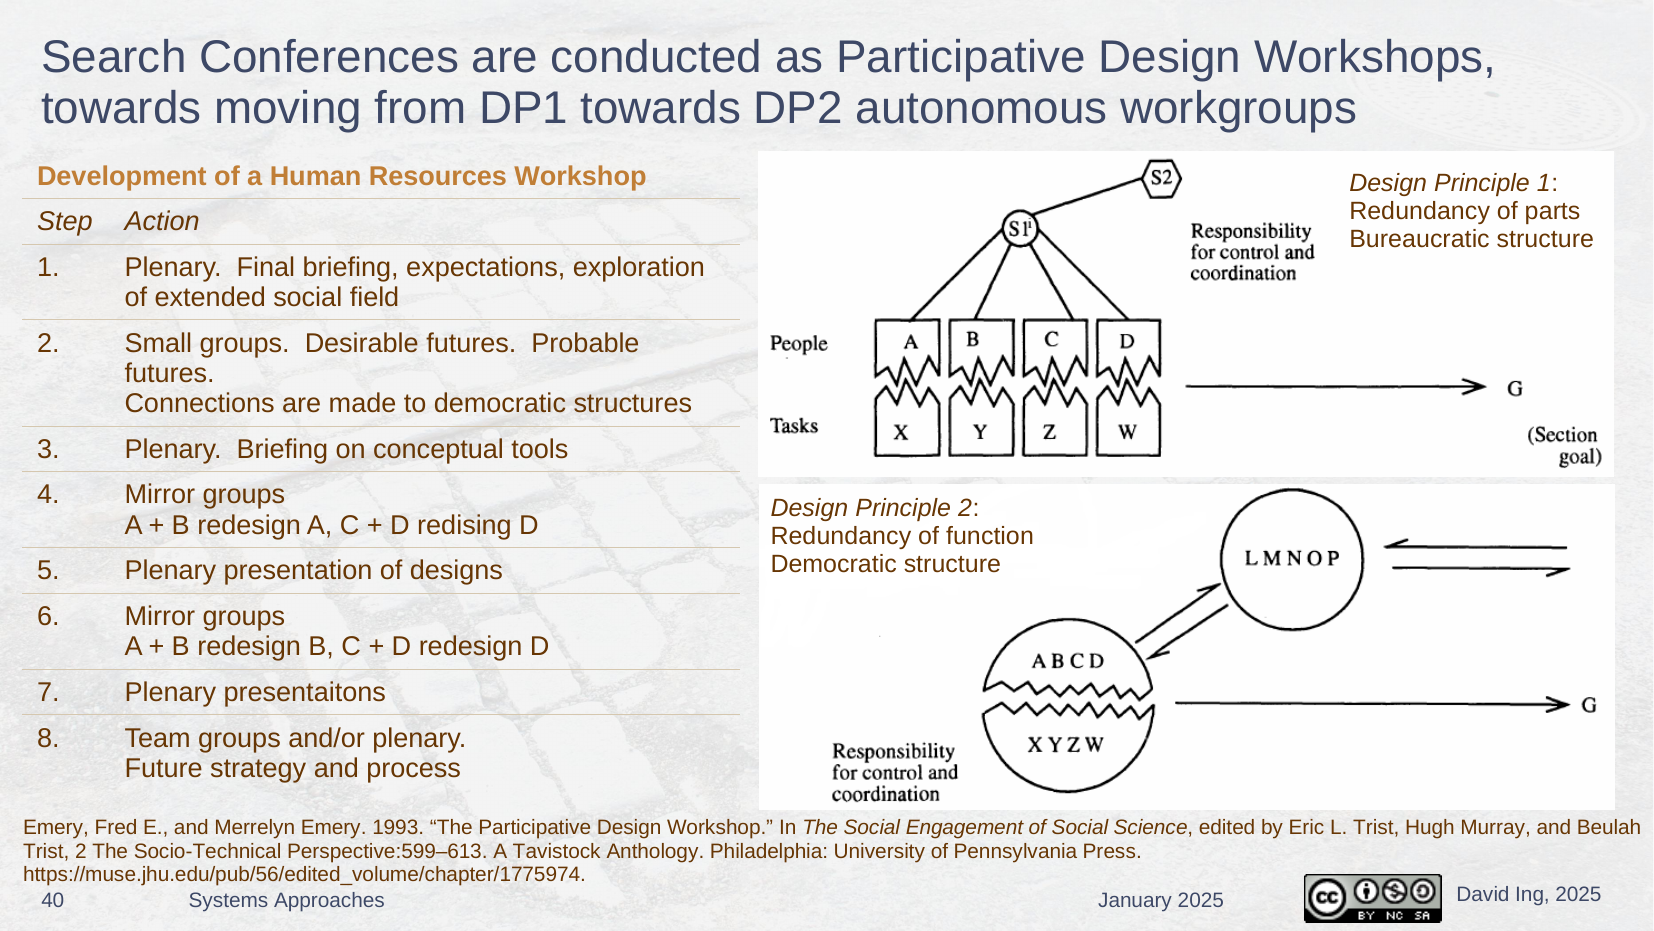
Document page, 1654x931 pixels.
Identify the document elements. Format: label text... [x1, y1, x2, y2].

table_cell Plenary. Final briefing, expectations, exploration of extended social field [110, 245, 740, 319]
table_cell Team groups and/or plenary. Future strategy and process [110, 715, 740, 791]
table_cell 1. [22, 245, 110, 319]
table_cell 7. [22, 670, 110, 714]
picture [0, 0, 1654, 931]
picture [290, 897, 296, 906]
text_box Design Principle 1: Redundancy of parts Bureaucratic structure [1334, 161, 1609, 261]
table_cell Plenary presentaitons [110, 670, 740, 714]
table_cell Mirror groups A + B redesign A, C + D redising D [110, 472, 740, 547]
table_cell Action [110, 199, 740, 244]
table_cell Plenary. Briefing on conceptual tools [110, 427, 740, 471]
text_box Design Principle 2: Redundancy of function Democratic structure [755, 486, 1071, 586]
picture [1192, 894, 1198, 906]
table_cell 4. [22, 472, 110, 547]
table_cell 5. [22, 548, 110, 593]
table_cell 6. [22, 594, 110, 669]
picture [55, 894, 61, 906]
table_cell Step [22, 199, 110, 244]
table_cell 8. [22, 715, 110, 791]
table_cell Small groups. Desirable futures. Probable futures. Connections are made to democratic structures [110, 320, 740, 426]
table_cell 2. [22, 320, 110, 426]
text_box Emery, Fred E., and Merrelyn Emery. 1993. “The Participative Design Workshop.” In The Social Engagement of Social Science, edited by Eric L. Trist, Hugh Murray, and Beulah Trist, 2 The Socio-Technical Perspective:599–613. A Tavistock Anthology. Philadelphia: University of Pennsylvania Press. https://muse.jhu.edu/pub/56/edited_volume/chapter/1775974. [8, 808, 1654, 894]
table_cell Plenary presentation of designs [110, 548, 740, 593]
table_cell 3. [22, 427, 110, 471]
title Search Conferences are conducted as Participative Design Workshops, towards moving from DP1 towards DP2 autonomous workgroups [41, 30, 1613, 134]
table_cell Mirror groups A + B redesign B, C + D redesign D [110, 594, 740, 669]
table_header Development of a Human Resources Workshop [22, 153, 740, 198]
picture [1460, 894, 1468, 899]
